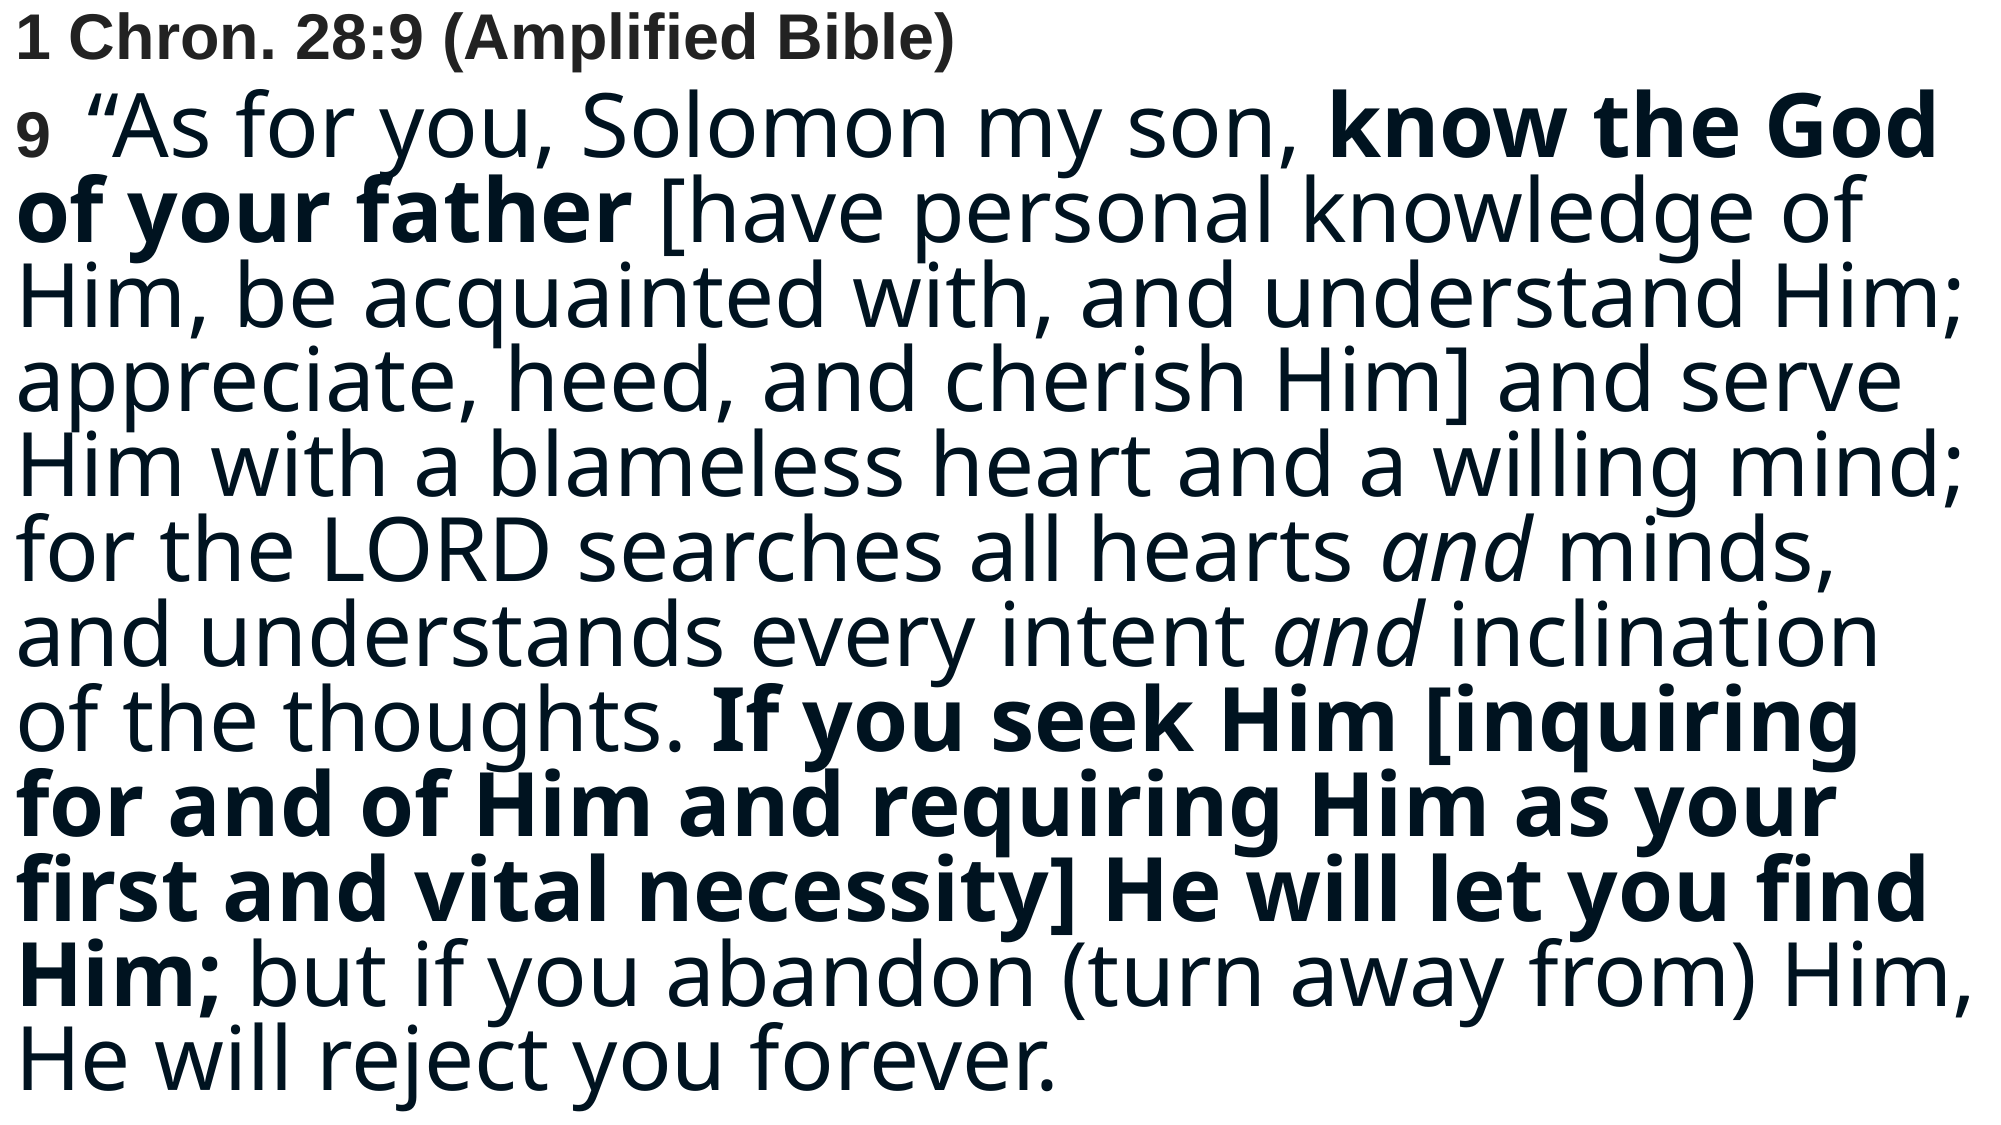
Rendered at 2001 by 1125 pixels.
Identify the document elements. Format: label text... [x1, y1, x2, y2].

subtitle 1 Chron. 28:9 (Amplified Bible) 9 “As for you, Solomon my son, know the God of your father [have personal knowledge of Him, be acquainted with, and understand Him; appreciate, heed, and cherish Him] and serve Him with a blameless heart and a willing mind; for the LORD searches all hearts and minds, and understands every intent and inclination of the thoughts. If you seek Him [inquiring for and of Him and requiring Him as your first and vital necessity] He will let you find Him; but if you abandon (turn away from) Him, He will reject you forever. [0, 11, 2000, 1125]
